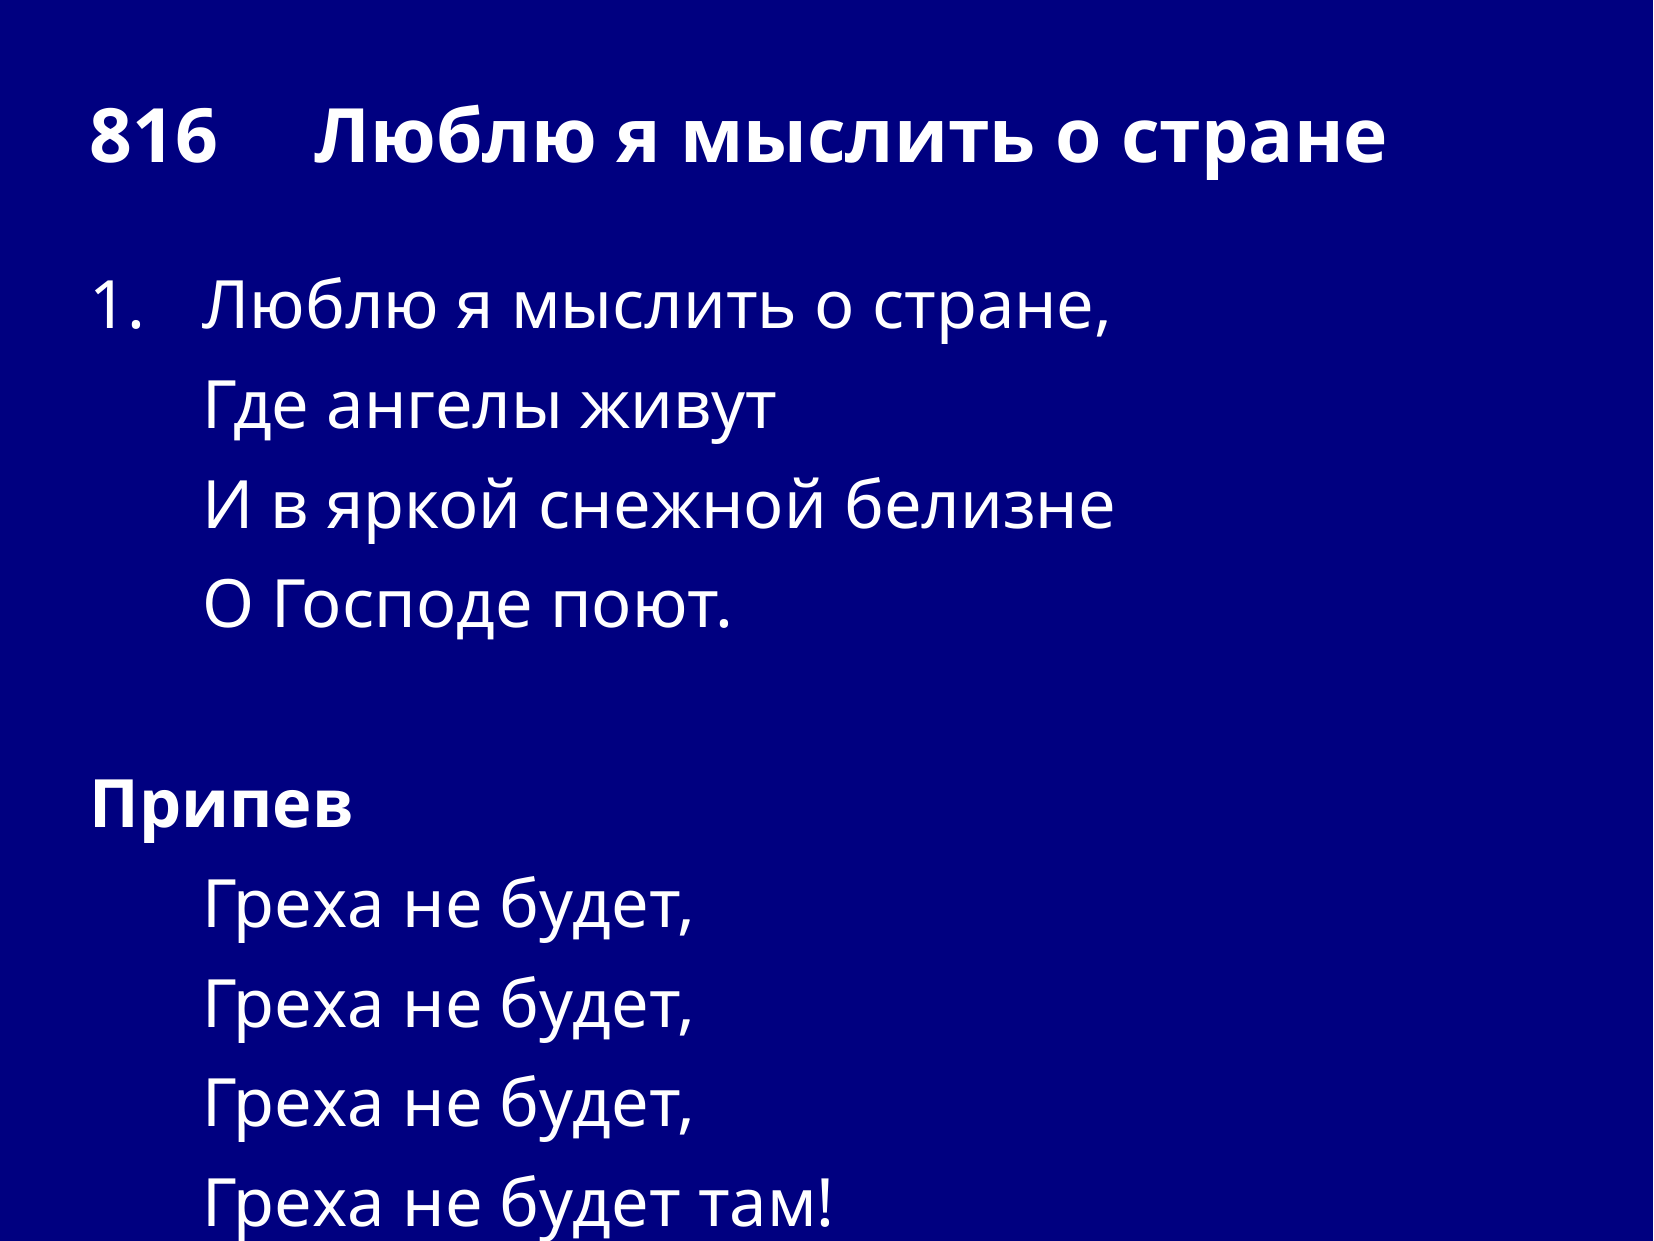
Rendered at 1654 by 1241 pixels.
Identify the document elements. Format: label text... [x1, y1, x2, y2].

text_box 816 Люблю я мыслить о стране [75, 75, 1576, 188]
text_box 1. Люблю я мыслить о стране, Где ангелы живут И в яркой снежной белизне О Господе поют. Припев Греха не будет, Греха не будет, Греха не будет, Греха не будет там! [75, 188, 1576, 1163]
